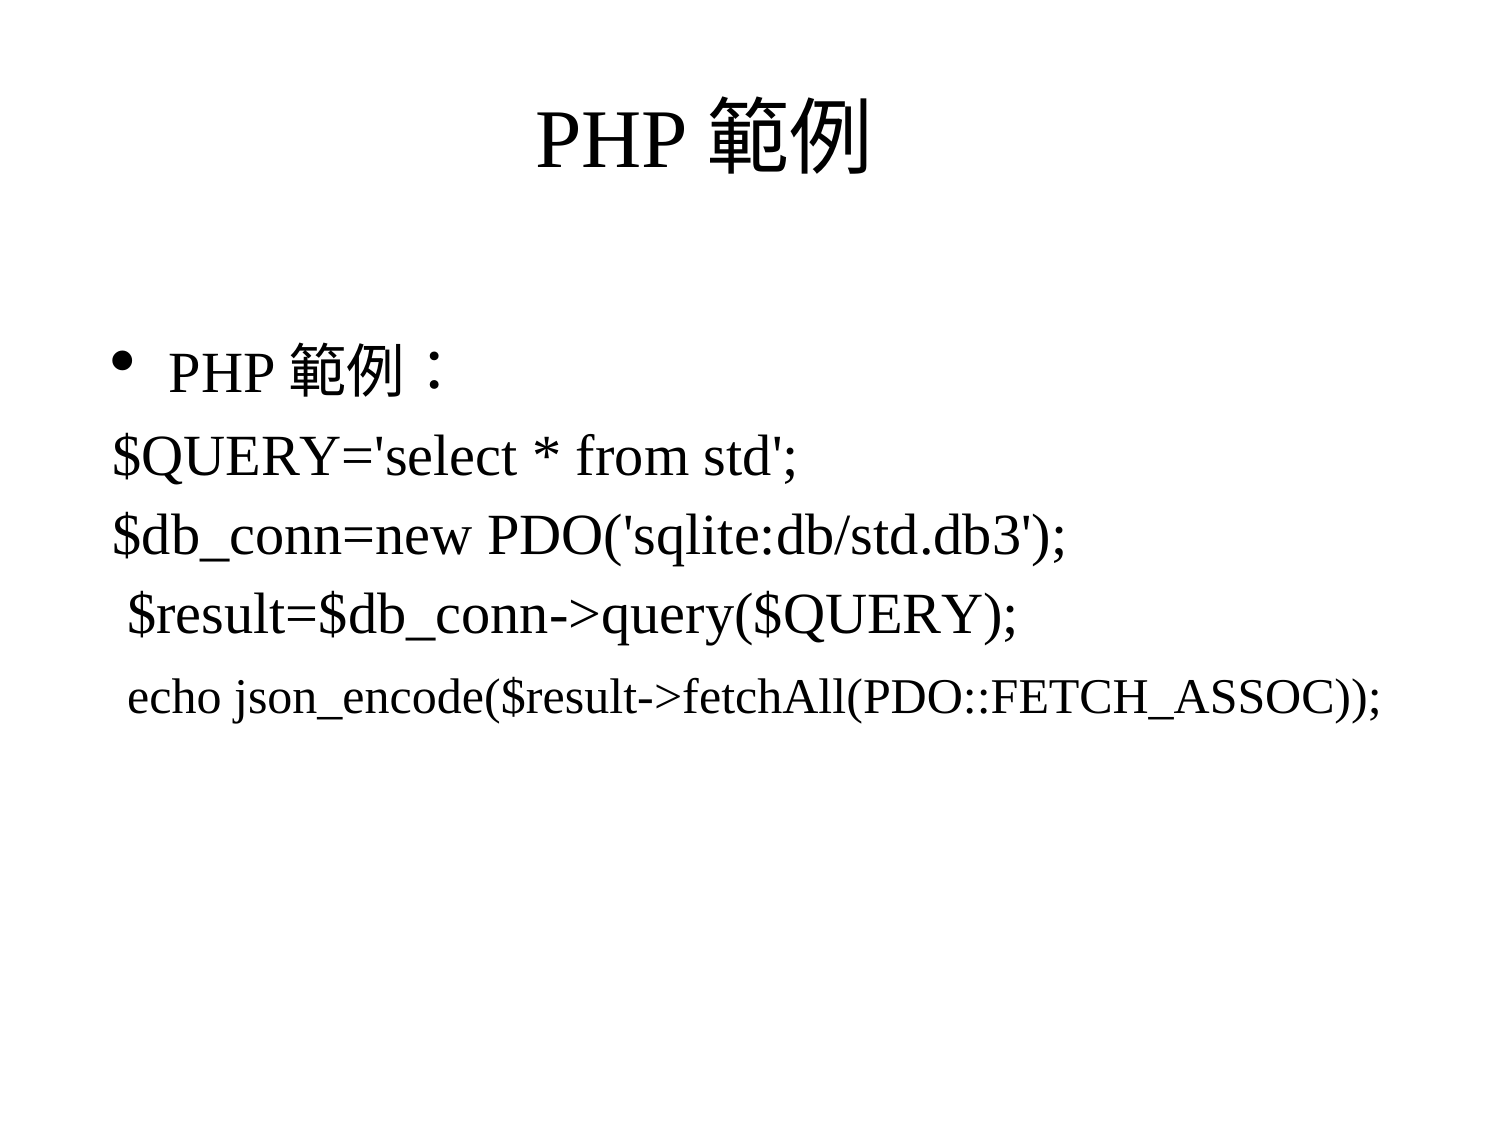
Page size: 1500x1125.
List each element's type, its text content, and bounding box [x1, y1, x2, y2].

list PHP範例： $QUERY='select * from std'; $db_conn=new PDO('sqlite:db/std.db3'); $result=$db_conn->query($QUERY); echo json_encode($result->fetchAll(PDO::FETCH_ASSOC)); [112, 324, 1388, 978]
title PHP範例 [66, 37, 1342, 225]
